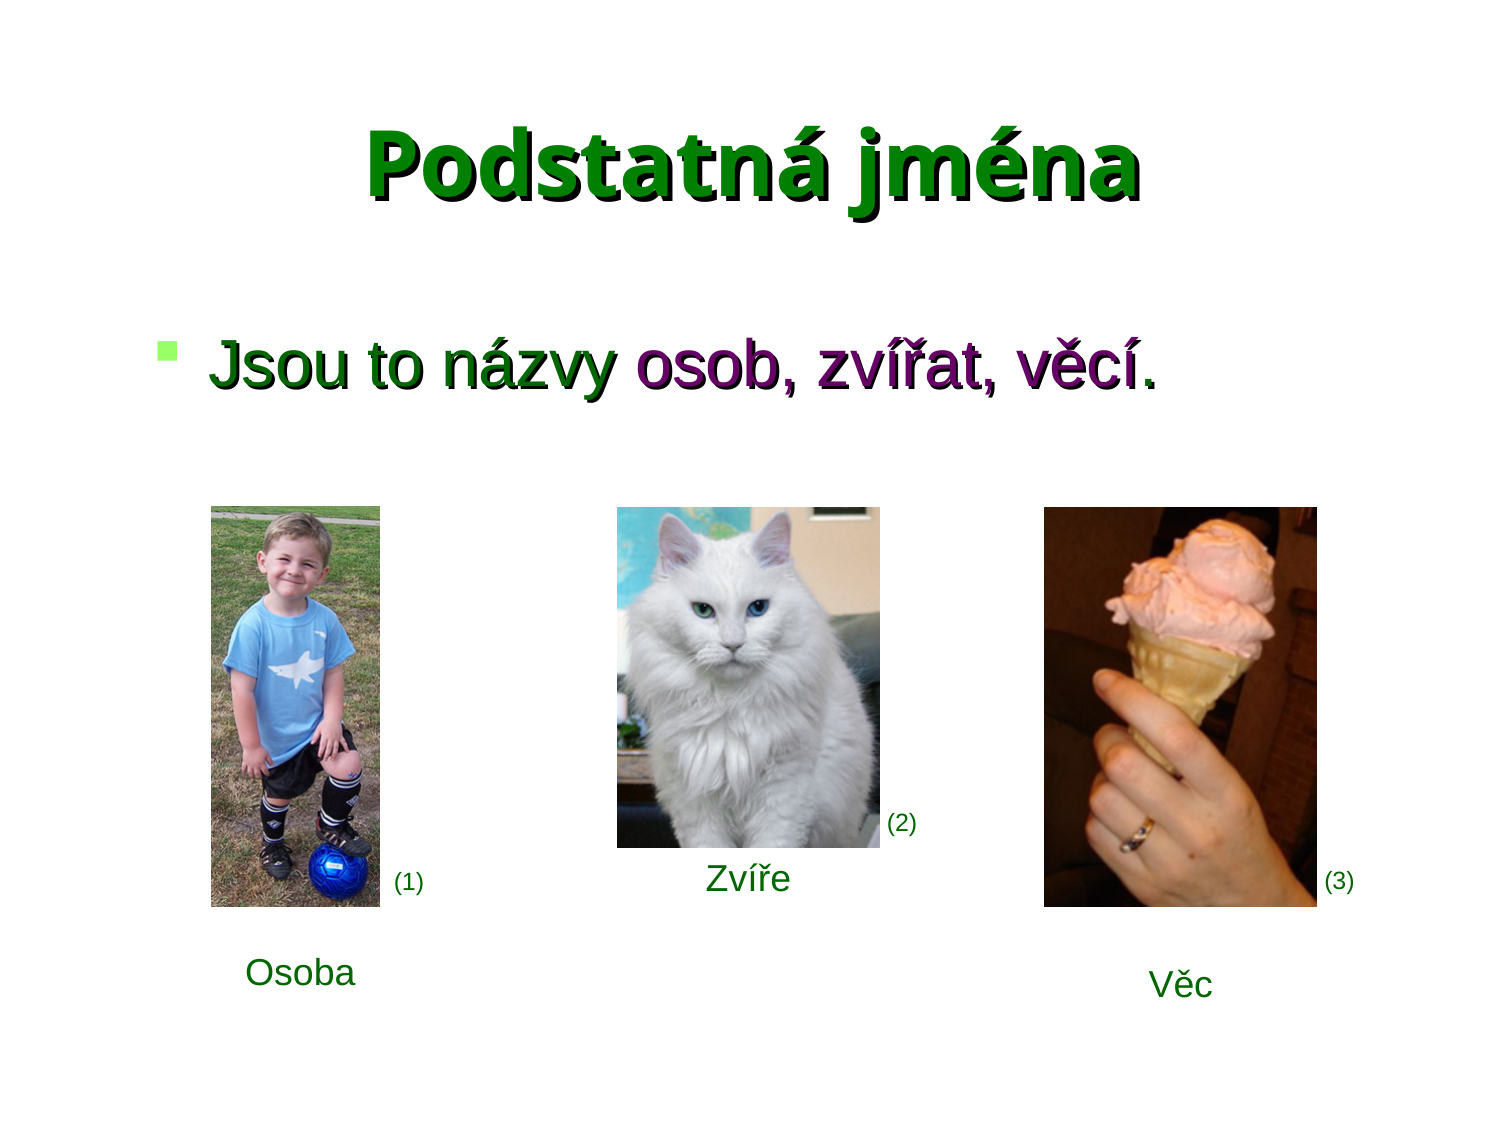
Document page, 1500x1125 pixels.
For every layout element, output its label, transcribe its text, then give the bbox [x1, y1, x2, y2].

title Podstatná jména [64, 42, 1441, 278]
picture [211, 506, 380, 907]
text_box Osoba [230, 940, 526, 1002]
text_box (3) [1250, 856, 1429, 903]
text_box (1) [320, 857, 498, 903]
list Jsou to názvy osob, zvířat, věcí. [137, 312, 1451, 1000]
text_box Zvíře [690, 846, 939, 907]
picture [617, 507, 880, 848]
text_box Věc [1133, 952, 1500, 1013]
text_box (2) [813, 798, 991, 845]
picture [1044, 507, 1317, 907]
